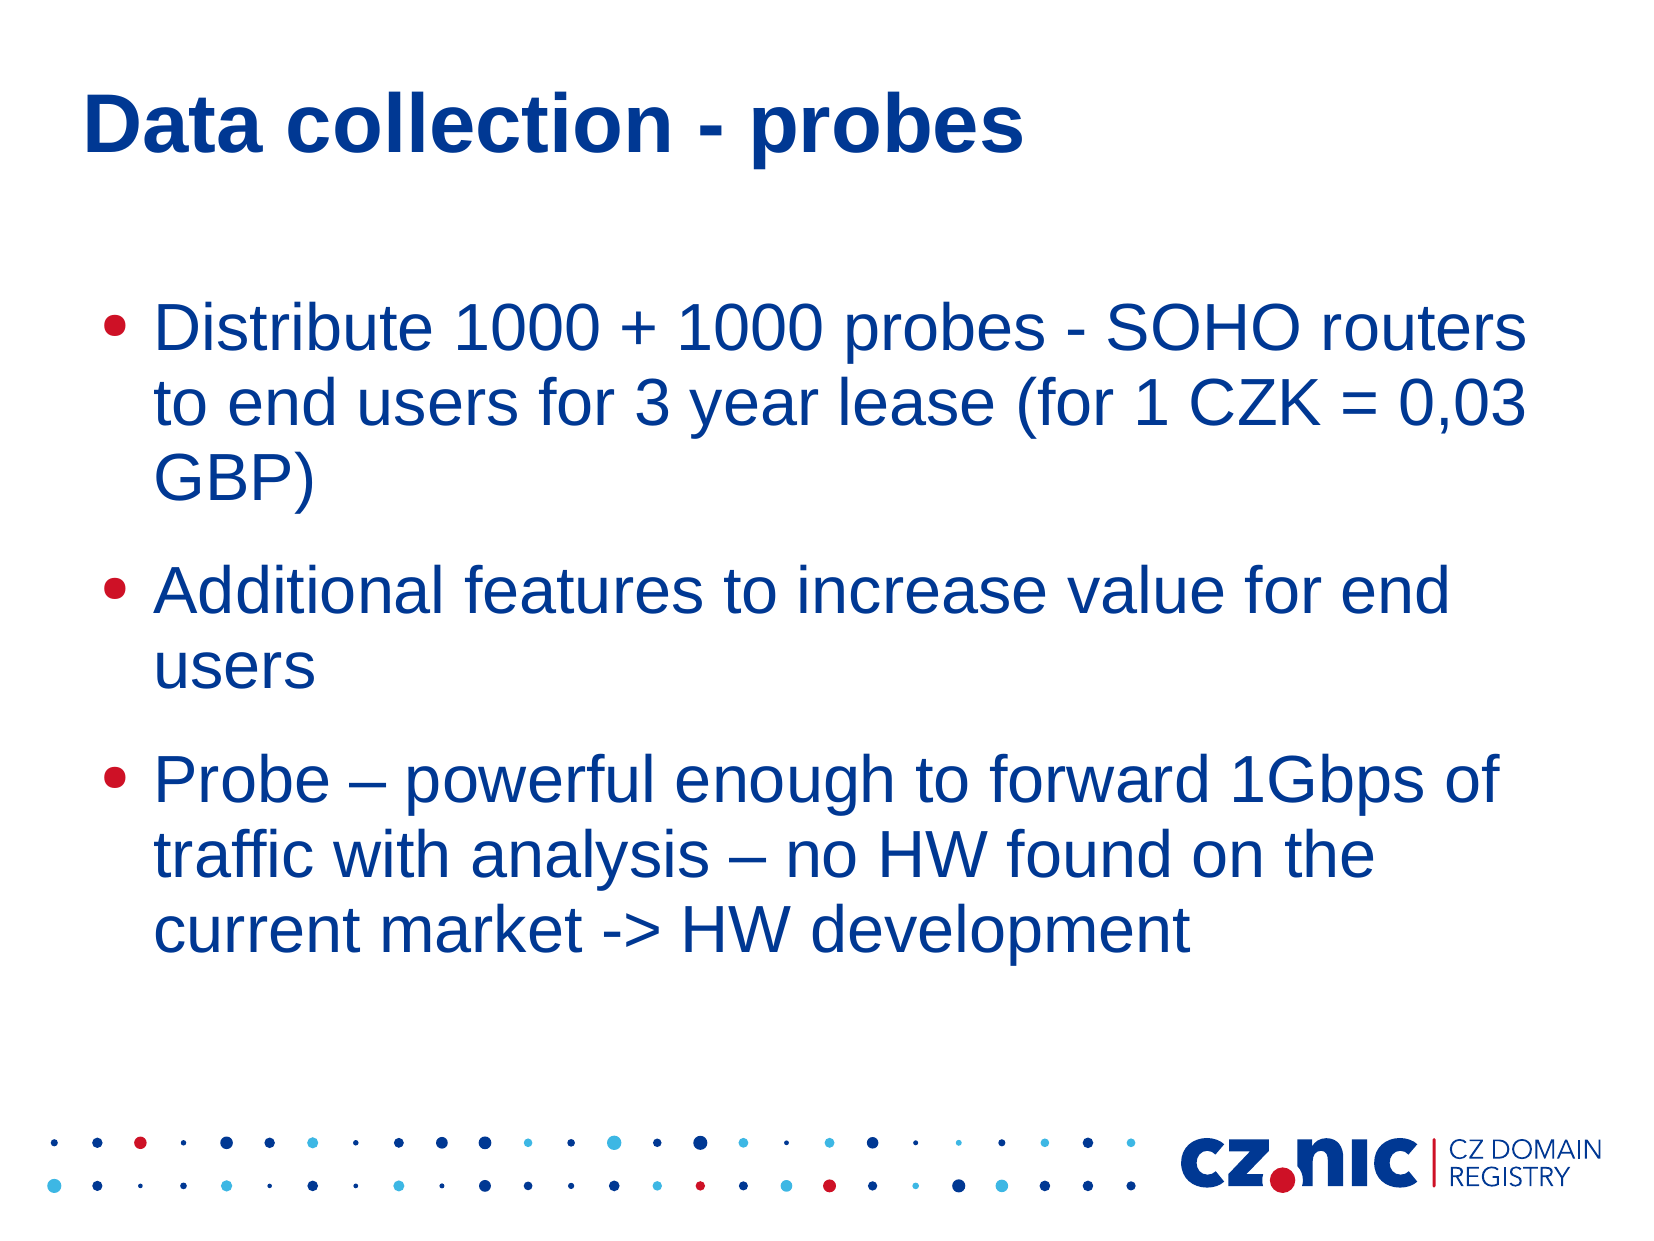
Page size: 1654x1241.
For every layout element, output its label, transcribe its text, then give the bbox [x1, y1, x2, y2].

list Distribute 1000 + 1000 probes - SOHO routers to end users for 3 year lease (for 1 CZK = 0,03 GBP) Additional features to increase value for end users Probe – powerful enough to forward 1Gbps of traffic with analysis – no HW found on the current market -> HW development [82, 290, 1571, 1075]
title Data collection - probes [82, 61, 1571, 187]
